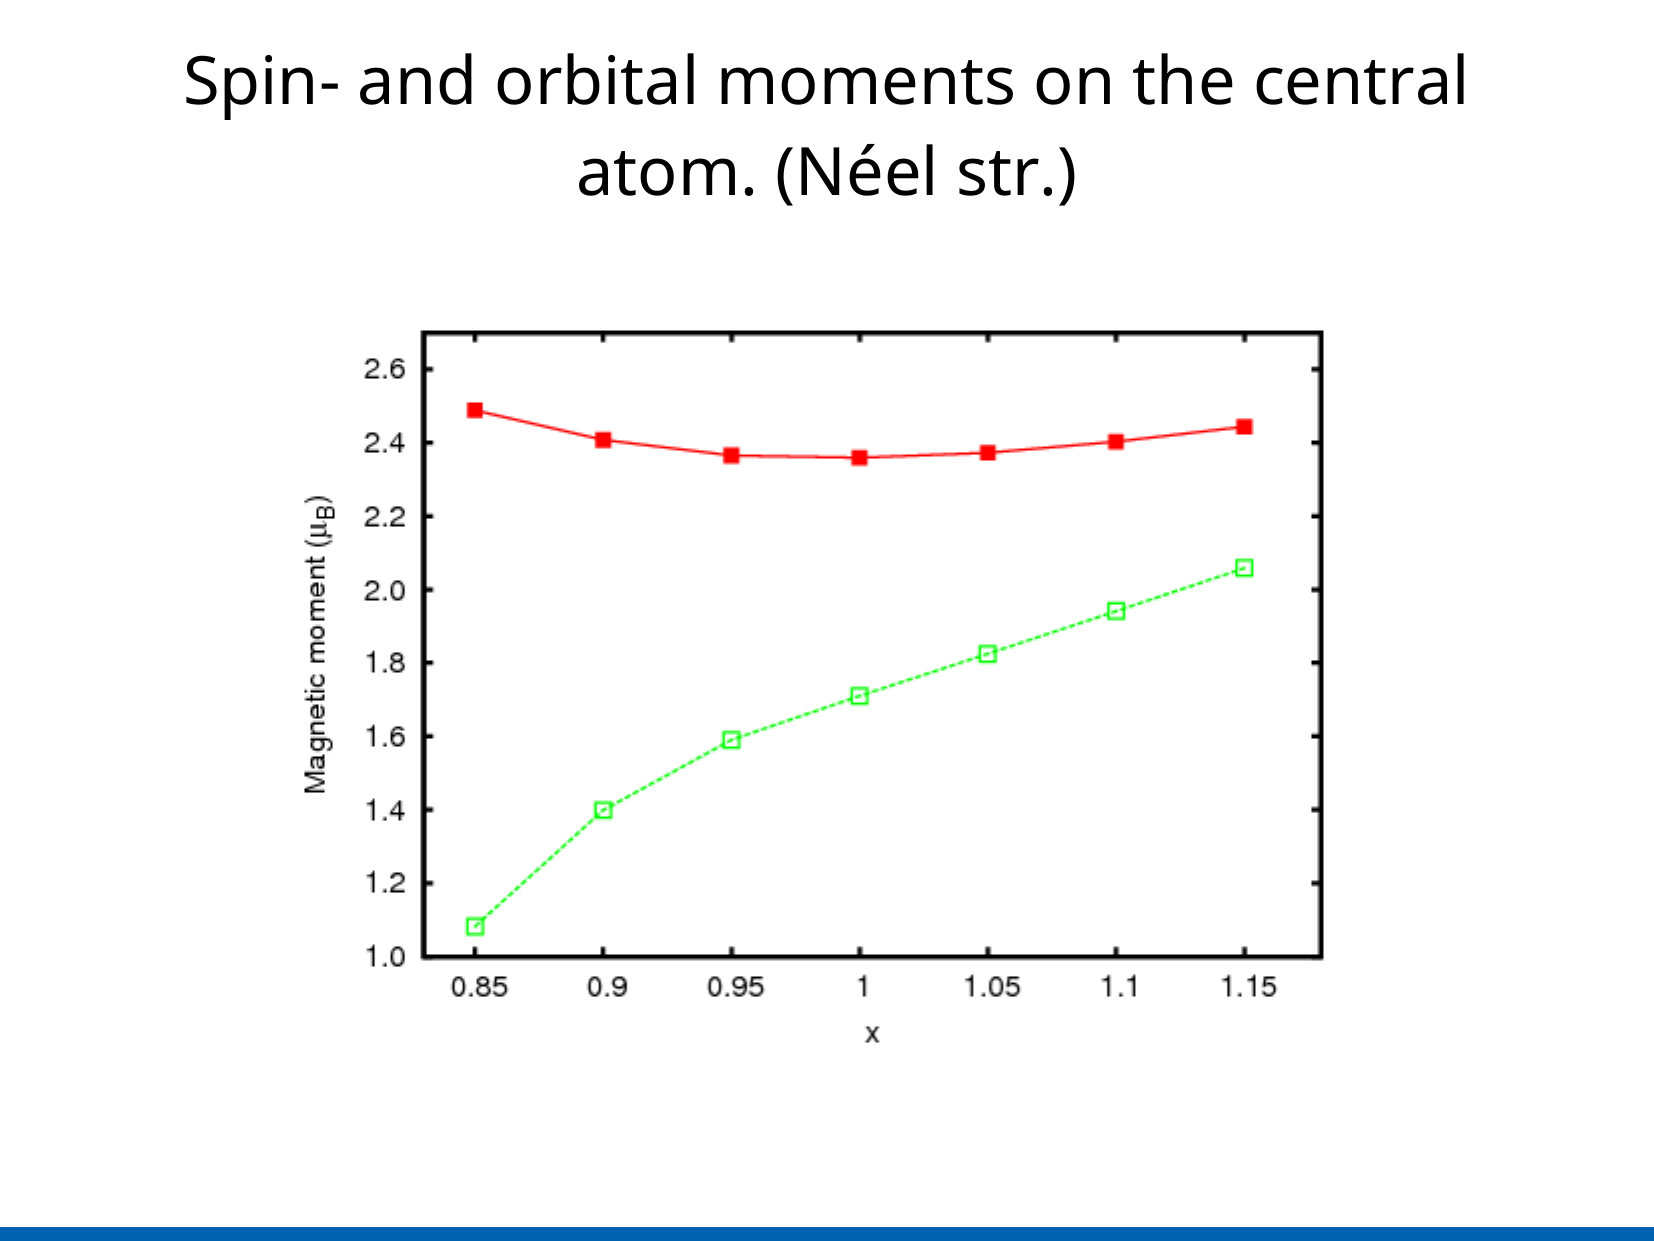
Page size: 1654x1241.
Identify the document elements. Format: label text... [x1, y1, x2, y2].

picture [295, 309, 1358, 1048]
title Spin- and orbital moments on the central atom. (Néel str.) [121, 20, 1534, 228]
